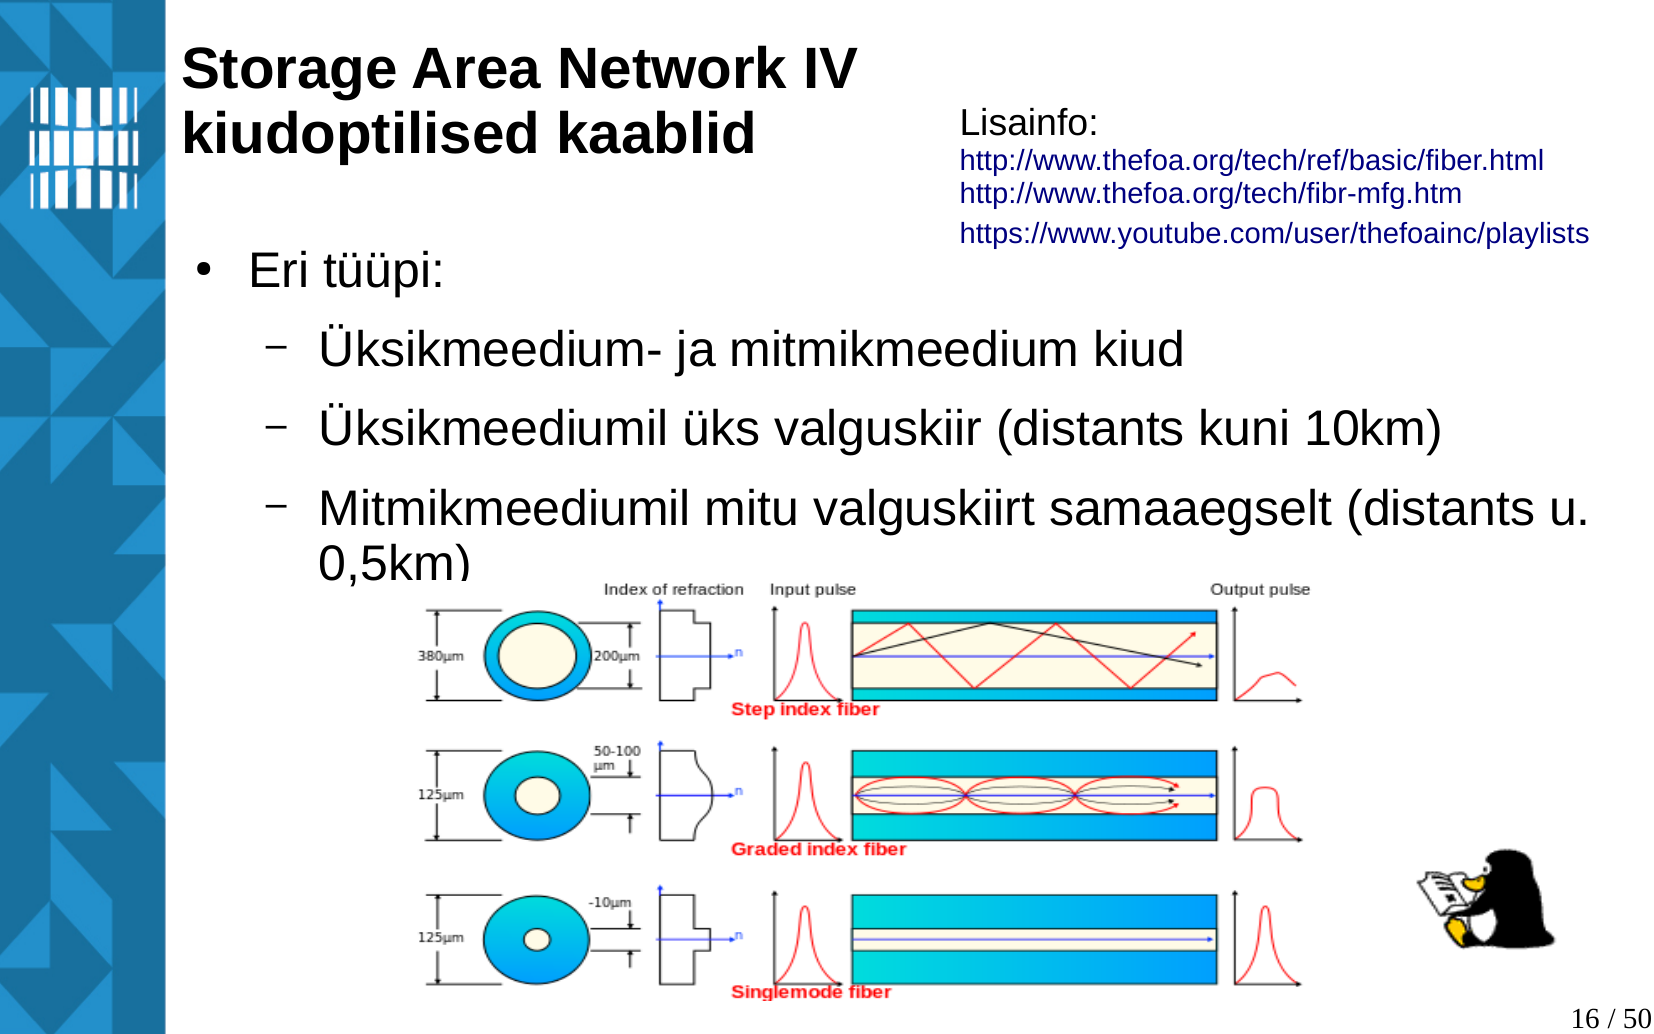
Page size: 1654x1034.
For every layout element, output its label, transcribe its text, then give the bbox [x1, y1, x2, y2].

picture [413, 581, 1335, 1001]
title Storage Area Network IV kiudoptilised kaablid [181, 35, 981, 166]
text_box Lisainfo: http://www.thefoa.org/tech/ref/basic/fiber.html http://www.thefoa.org/tech/fibr-mfg.htm https://www.youtube.com/user/thefoainc/playlists [944, 94, 1619, 259]
picture [1405, 818, 1571, 957]
list Eri tüüpi: Üksikmeedium- ja mitmikmeedium kiud Üksikmeediumil üks valguskiir (distants kuni 10km) Mitmikmeediumil mitu valguskiirt samaaegselt (distants u. 0,5km) [177, 241, 1630, 626]
